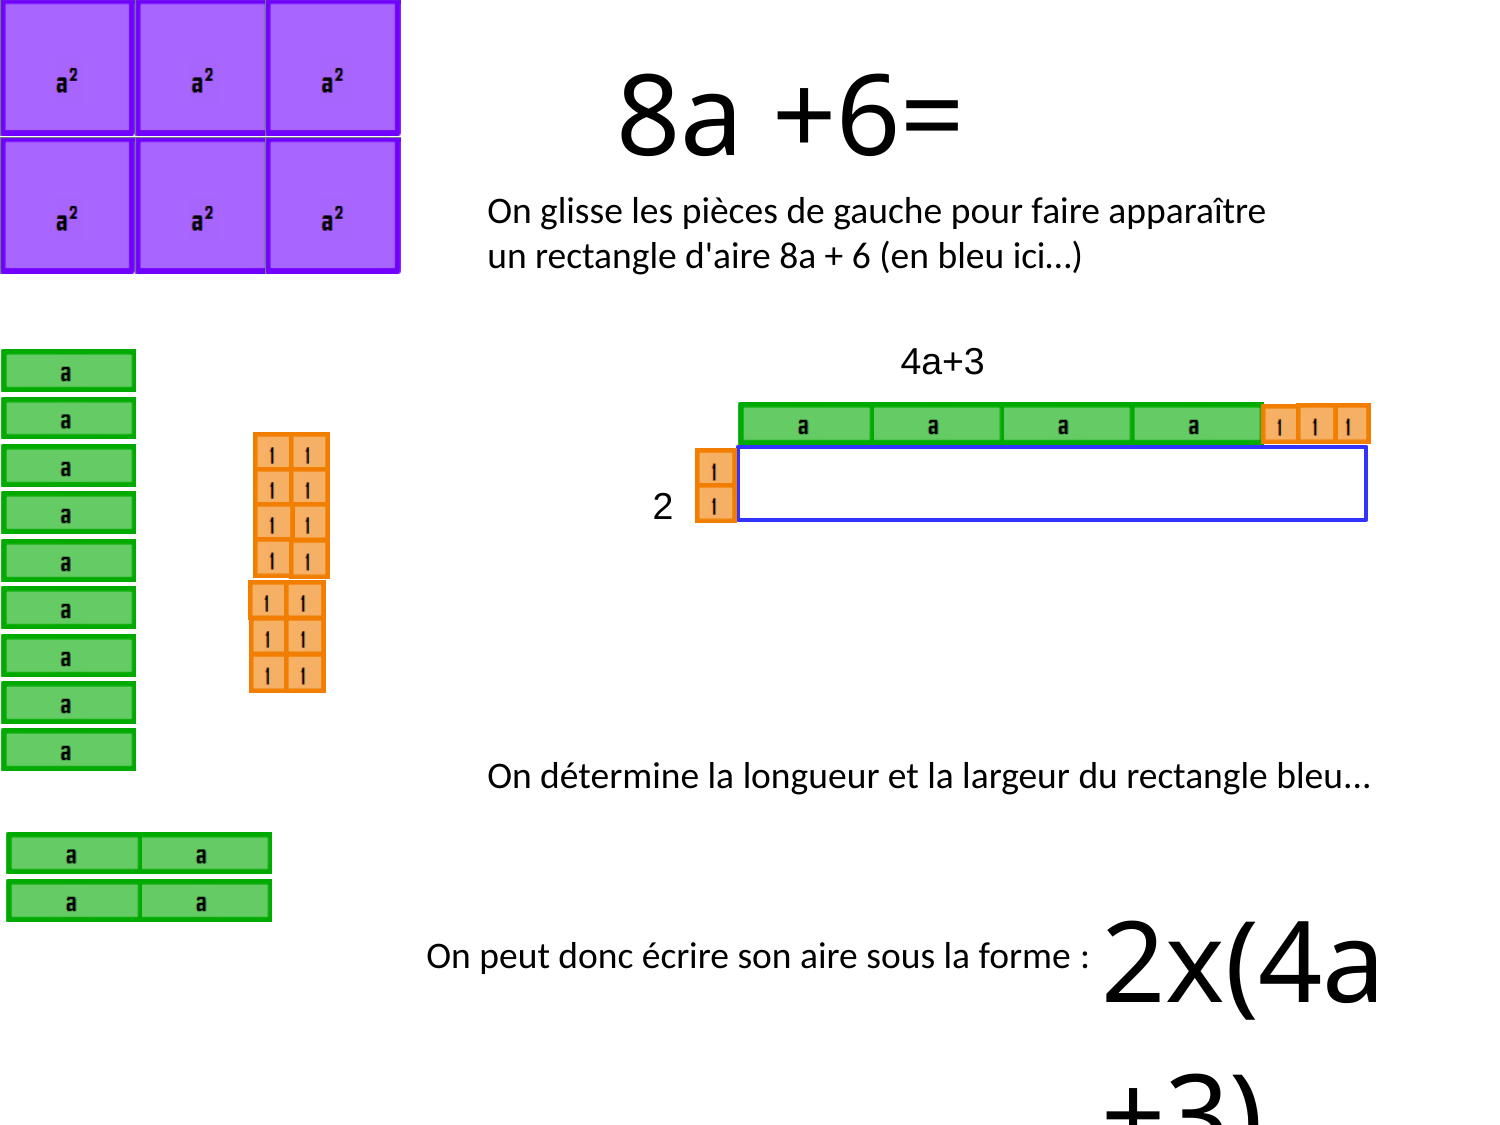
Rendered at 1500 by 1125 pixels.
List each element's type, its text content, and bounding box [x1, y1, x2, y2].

text_box On détermine la longueur et la largeur du rectangle bleu... [472, 744, 1388, 849]
text_box 4a+3 [885, 332, 1000, 390]
picture [0, 137, 401, 274]
picture [0, 539, 136, 582]
picture [0, 681, 136, 724]
text_box [738, 446, 1367, 520]
text_box 2 [637, 478, 689, 536]
picture [0, 397, 136, 439]
text_box On glisse les pièces de gauche pour faire apparaître un rectangle d'aire 8a + 6 (en bleu ici…) [472, 178, 1291, 284]
picture [737, 402, 1371, 445]
picture [0, 444, 136, 487]
picture [5, 832, 272, 875]
picture [695, 448, 737, 523]
picture [0, 586, 136, 629]
picture [5, 879, 272, 922]
picture [248, 580, 326, 693]
text_box On peut donc écrire son aire sous la forme : [411, 933, 1123, 994]
text_box 8a +6= [601, 35, 981, 186]
picture [0, 0, 401, 136]
text_box 2x(4a +3) [1086, 874, 1477, 1125]
picture [253, 432, 330, 579]
picture [0, 491, 136, 534]
picture [0, 349, 136, 392]
picture [0, 634, 136, 677]
picture [0, 728, 136, 771]
